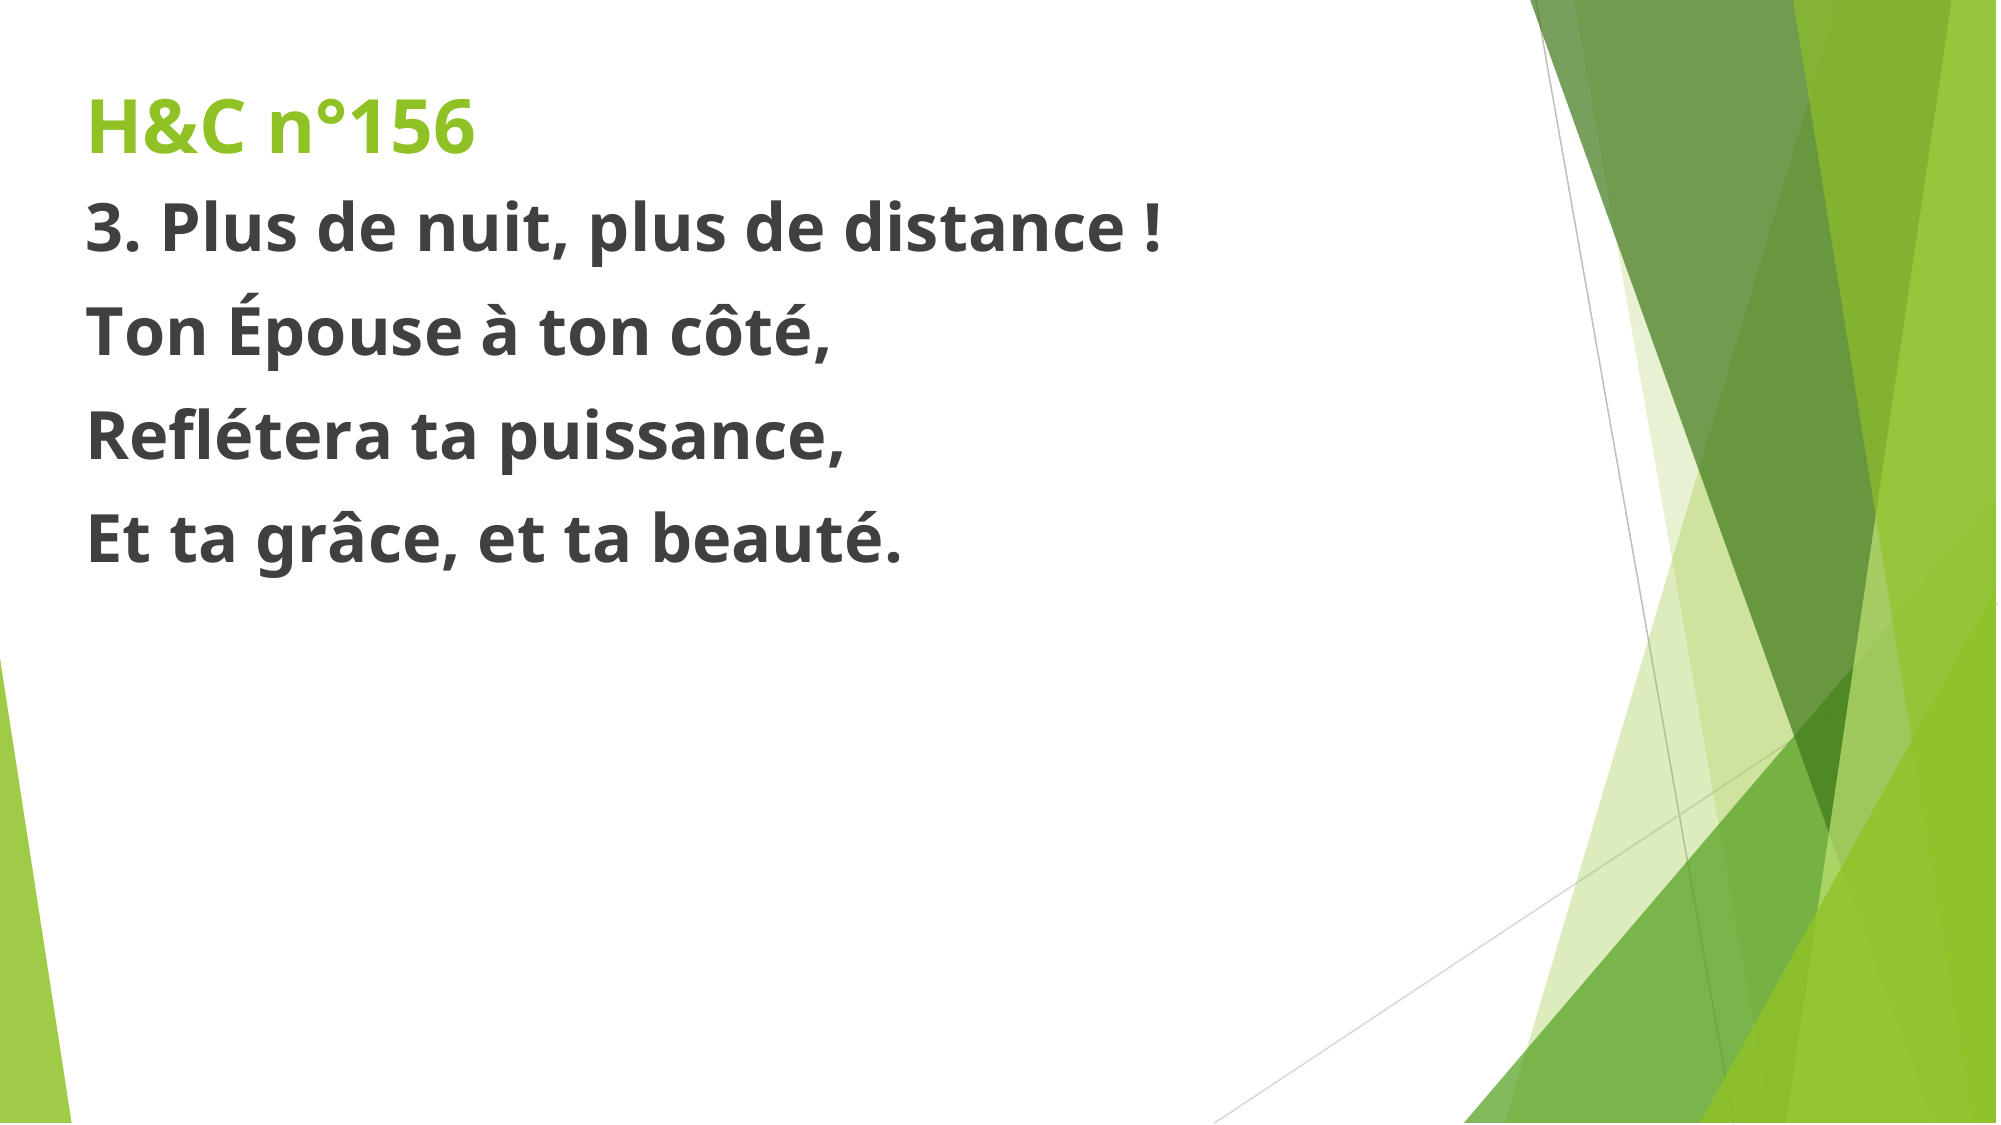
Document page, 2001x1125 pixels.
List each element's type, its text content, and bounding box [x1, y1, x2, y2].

text_box 3. Plus de nuit, plus de distance ! Ton Épouse à ton côté, Reflétera ta puissance, Et ta grâce, et ta beauté. [70, 165, 1985, 1075]
text_box H&C n°156 [70, 70, 567, 165]
